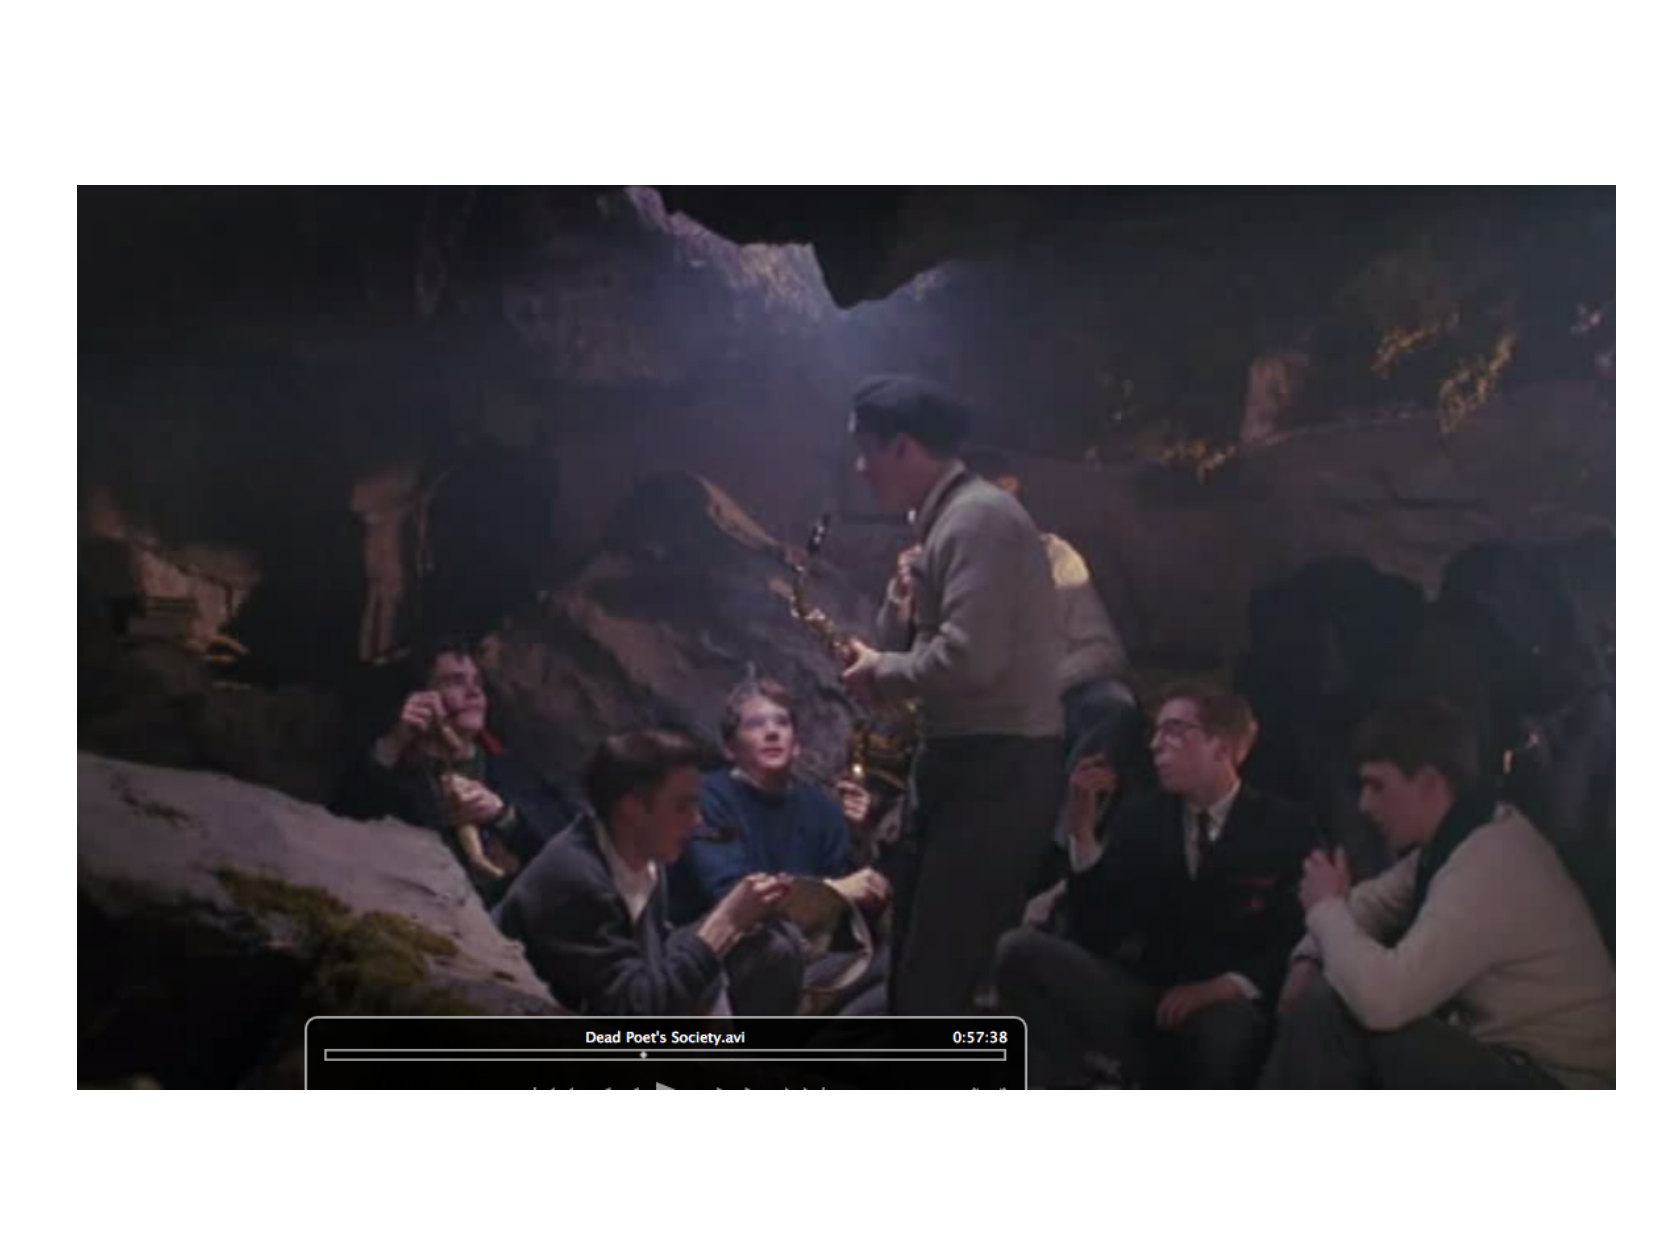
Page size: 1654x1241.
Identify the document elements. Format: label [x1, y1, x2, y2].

picture [77, 185, 1616, 1090]
